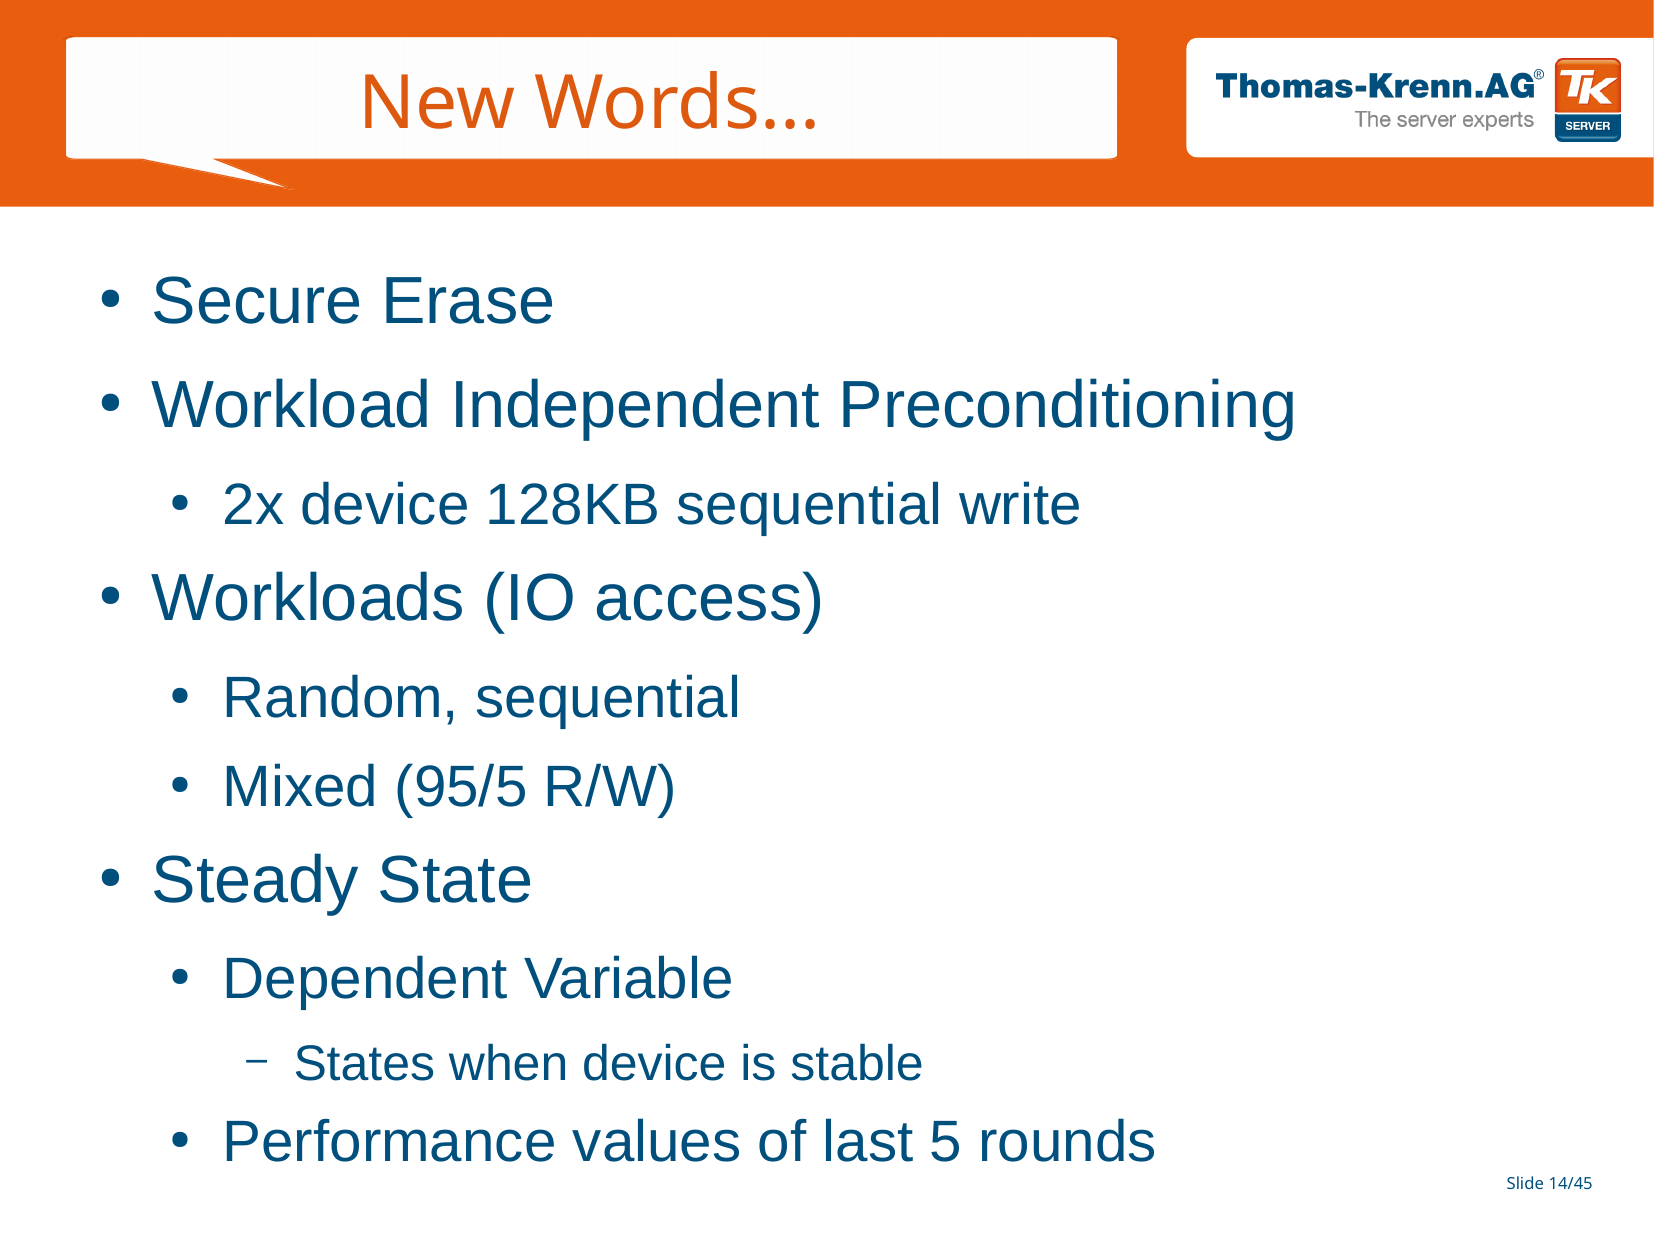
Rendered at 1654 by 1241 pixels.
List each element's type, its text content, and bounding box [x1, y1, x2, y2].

picture [63, 36, 1120, 190]
picture [1216, 58, 1621, 142]
title New Words... [69, 35, 1110, 165]
list Secure Erase Workload Independent Preconditioning 2x device 128KB sequential write Workloads (IO access) Random, sequential Mixed (95/5 R/W) Steady State Dependent Variable States when device is stable Performance values of last 5 rounds [81, 263, 1570, 1174]
